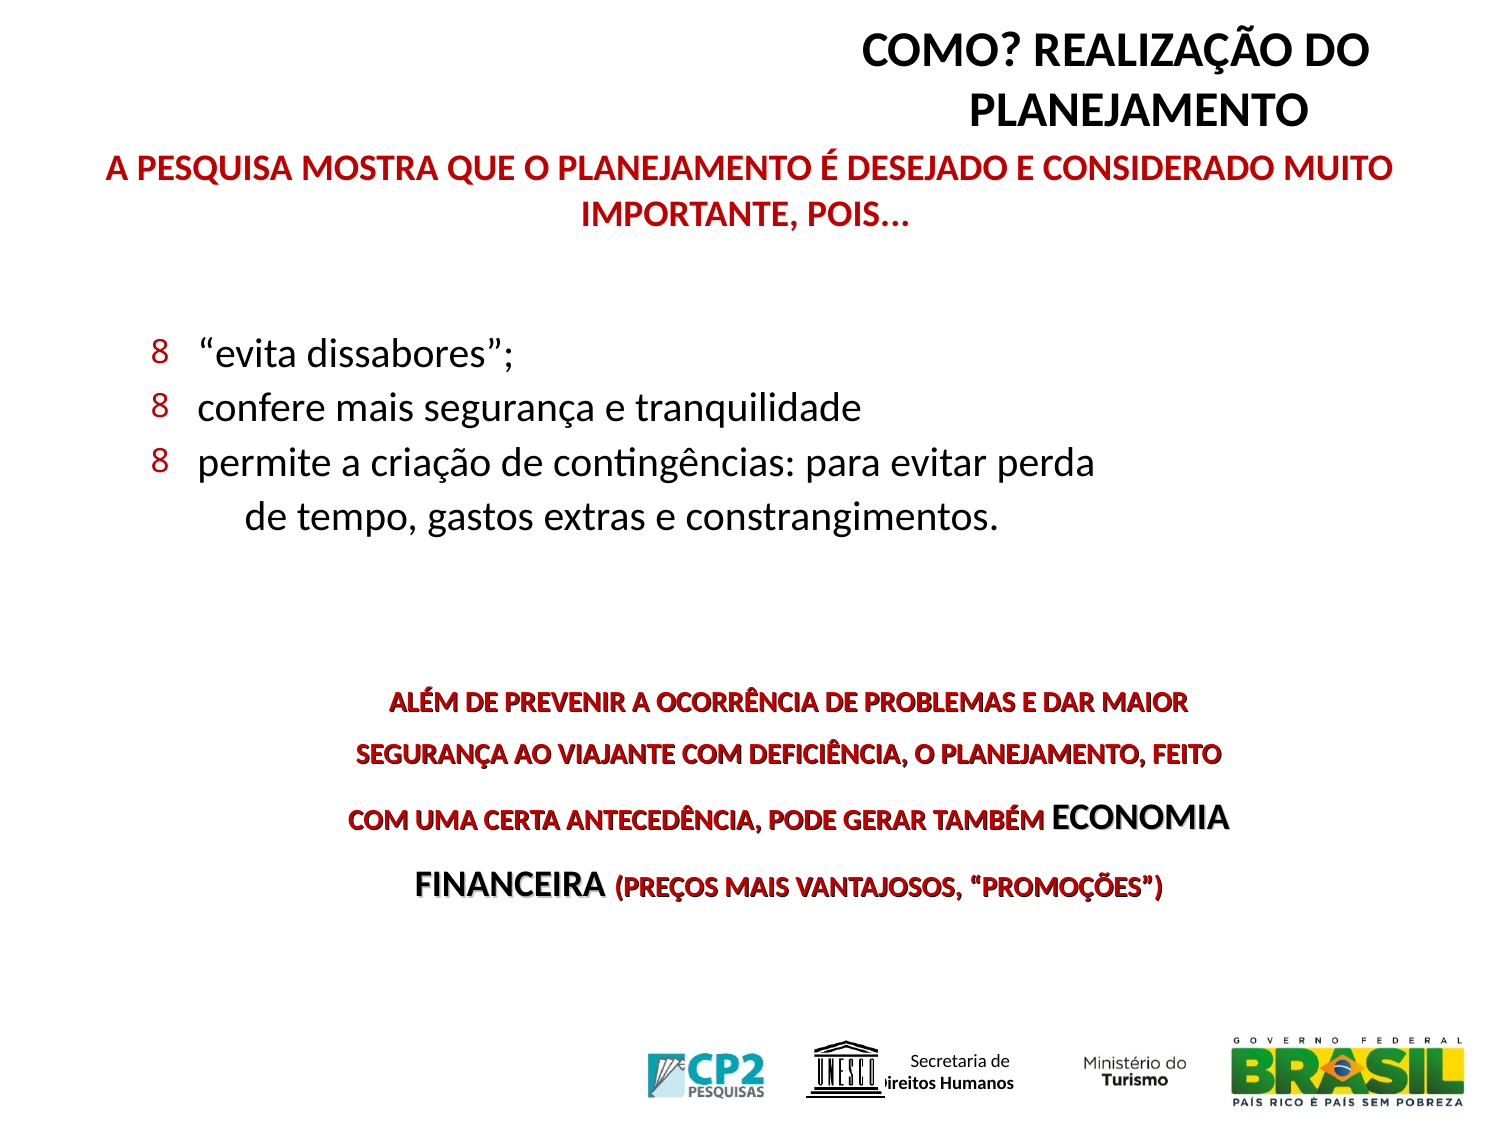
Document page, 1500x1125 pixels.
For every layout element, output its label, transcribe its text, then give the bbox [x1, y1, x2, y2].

title COMO? Realização do planejamento [732, 0, 1500, 154]
text_box A pesquisa mostra que o planejamento é desejado e considerado muito importante, pois... [77, 135, 1423, 241]
text_box Além de prevenir a ocorrência de problemas e dar maior segurança ao viajante com deficiência, o planejamento, feito com uma certa antecedência, pode gerar também economia financeira (preços mais vantajosos, “promoções”) [316, 657, 1262, 912]
text_box “evita dissabores”; confere mais segurança e tranquilidade permite a criação de contingências: para evitar perda de tempo, gastos extras e constrangimentos. [136, 314, 1160, 546]
